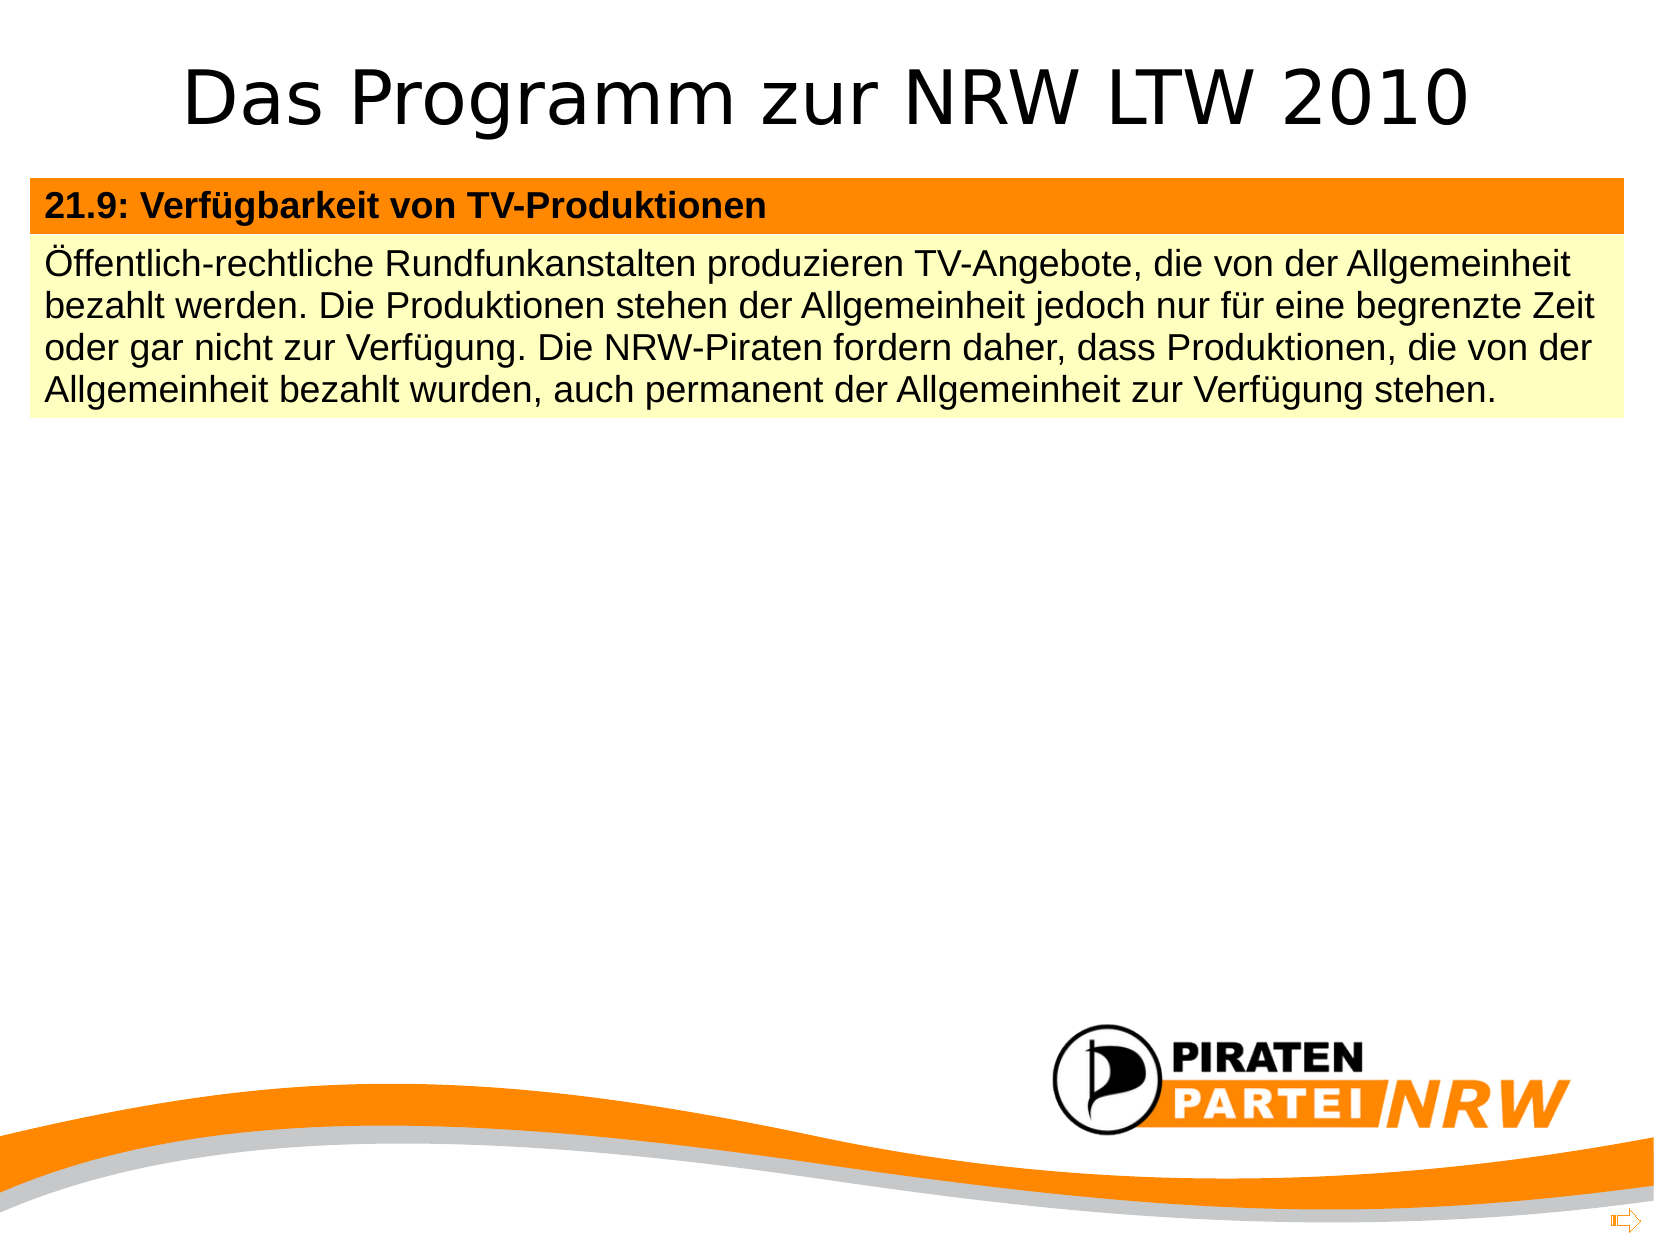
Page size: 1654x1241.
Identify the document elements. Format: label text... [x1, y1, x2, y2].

picture [1045, 1021, 1579, 1140]
table_cell Öffentlich-rechtliche Rundfunkanstalten produzieren TV-Angebote, die von der Allgemeinheit bezahlt werden. Die Produktionen stehen der Allgemeinheit jedoch nur für eine begrenzte Zeit oder gar nicht zur Verfügung. Die NRW-Piraten fordern daher, dass Produktionen, die von der Allgemeinheit bezahlt wurden, auch permanent der Allgemeinheit zur Verfügung stehen. [30, 235, 1624, 418]
title Das Programm zur NRW LTW 2010 [82, 54, 1571, 143]
table_header 21.9: Verfügbarkeit von TV-Produktionen [30, 178, 1624, 234]
